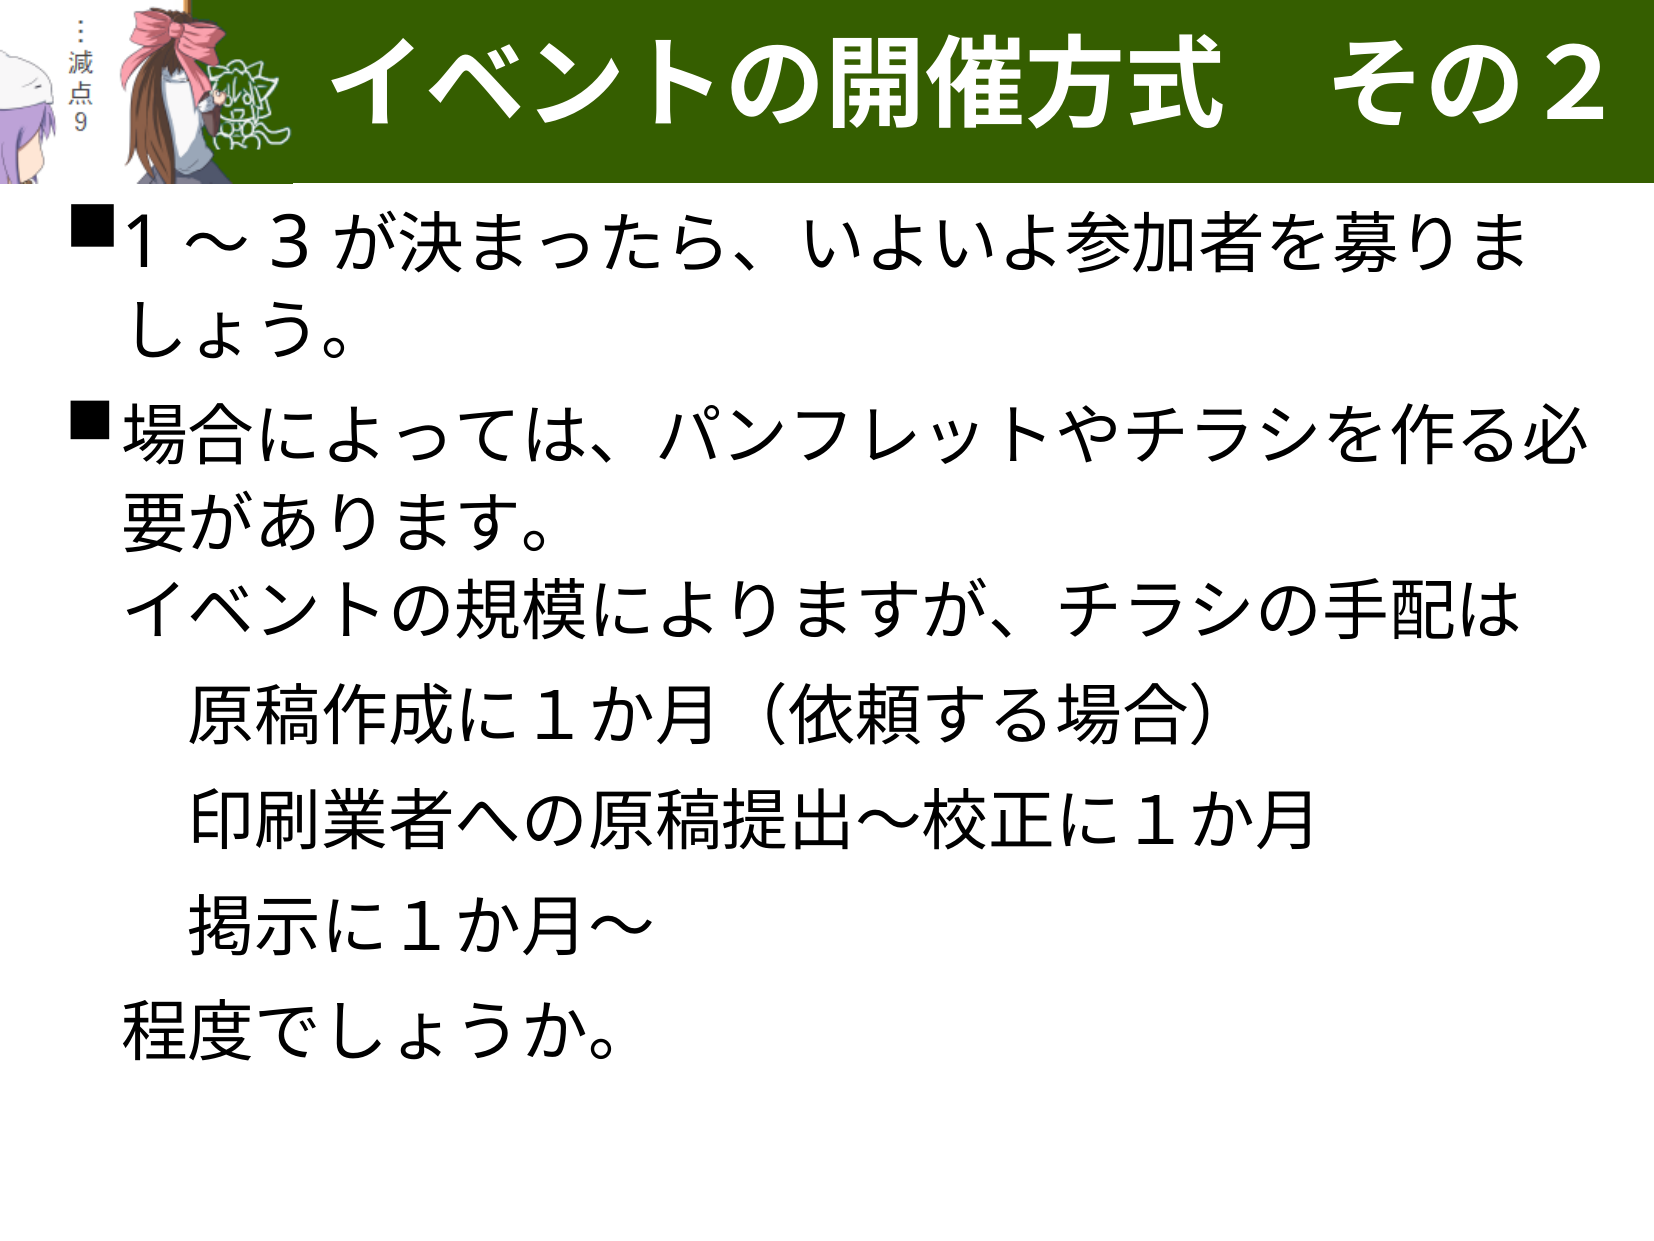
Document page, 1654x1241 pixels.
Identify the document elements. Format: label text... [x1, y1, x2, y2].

list 1～3が決まったら、いよいよ参加者を募りましょう。 場合によっては、パンフレットやチラシを作る必要があります。 イベントの規模によりますが、チラシの手配は 原稿作成に１か月（依頼する場合） 印刷業者への原稿提出～校正に１か月 掲示に１か月～ 程度でしょうか。 [65, 195, 1595, 1109]
title イベントの開催方式 その２ [325, 0, 1654, 168]
picture [0, 0, 293, 184]
